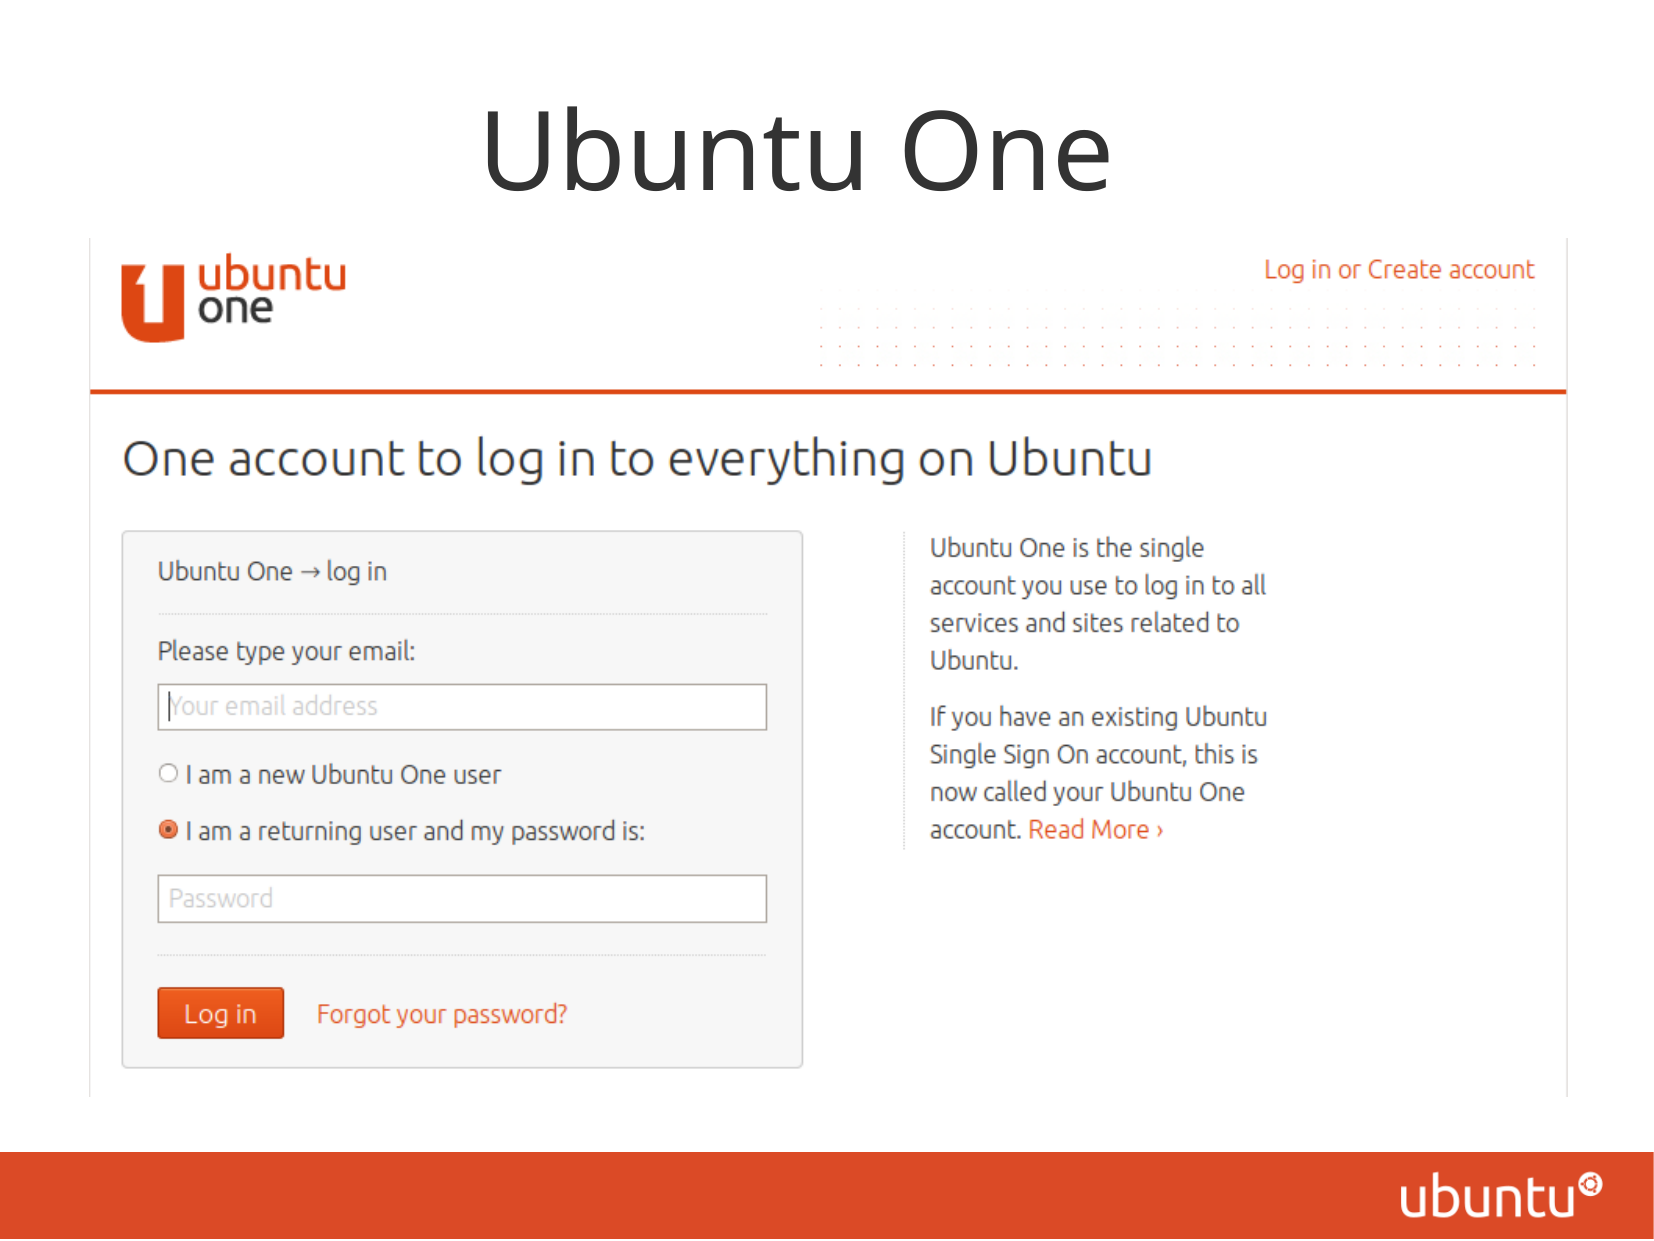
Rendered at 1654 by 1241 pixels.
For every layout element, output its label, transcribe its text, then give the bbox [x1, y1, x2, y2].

picture [0, 1152, 1654, 1239]
picture [89, 238, 1568, 1097]
title Ubuntu One [18, 47, 1576, 263]
